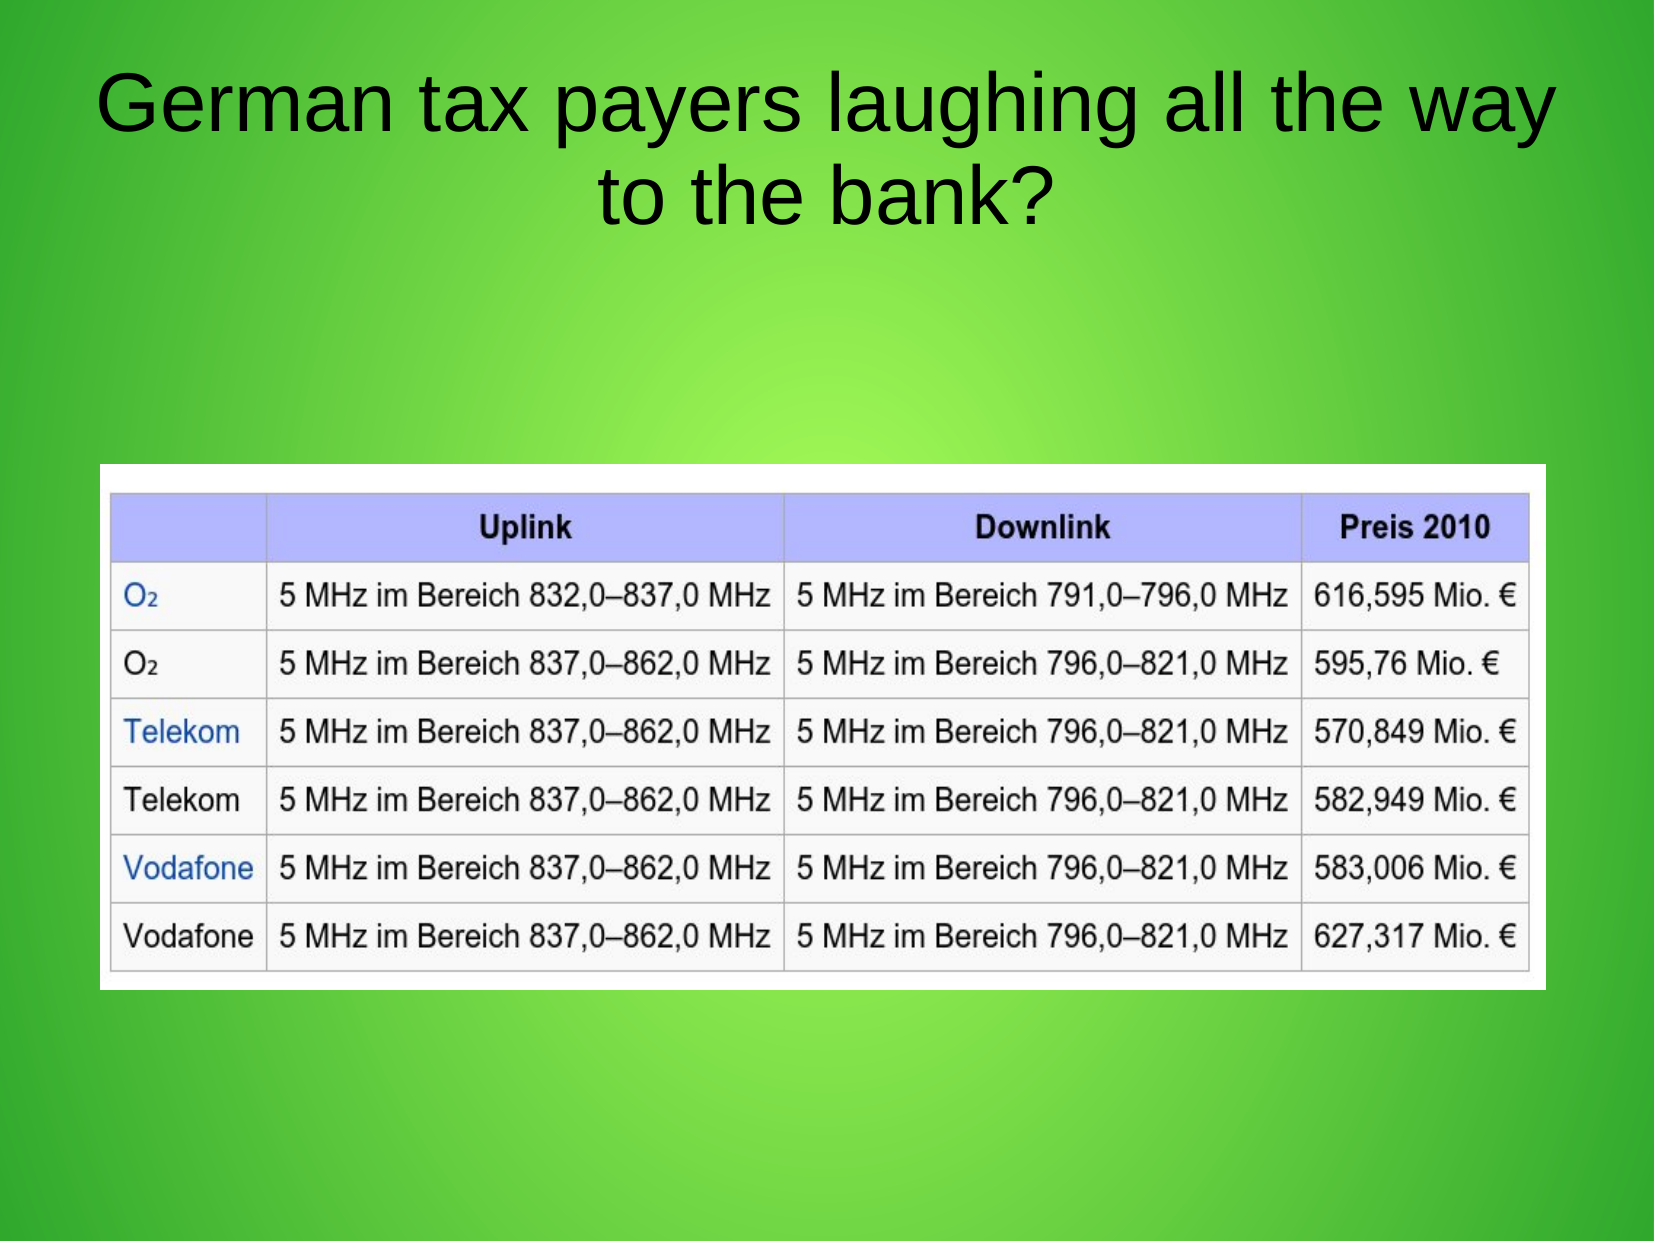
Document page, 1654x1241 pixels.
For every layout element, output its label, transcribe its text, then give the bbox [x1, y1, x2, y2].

title German tax payers laughing all the way to the bank? [82, 47, 1571, 252]
picture [100, 464, 1546, 991]
